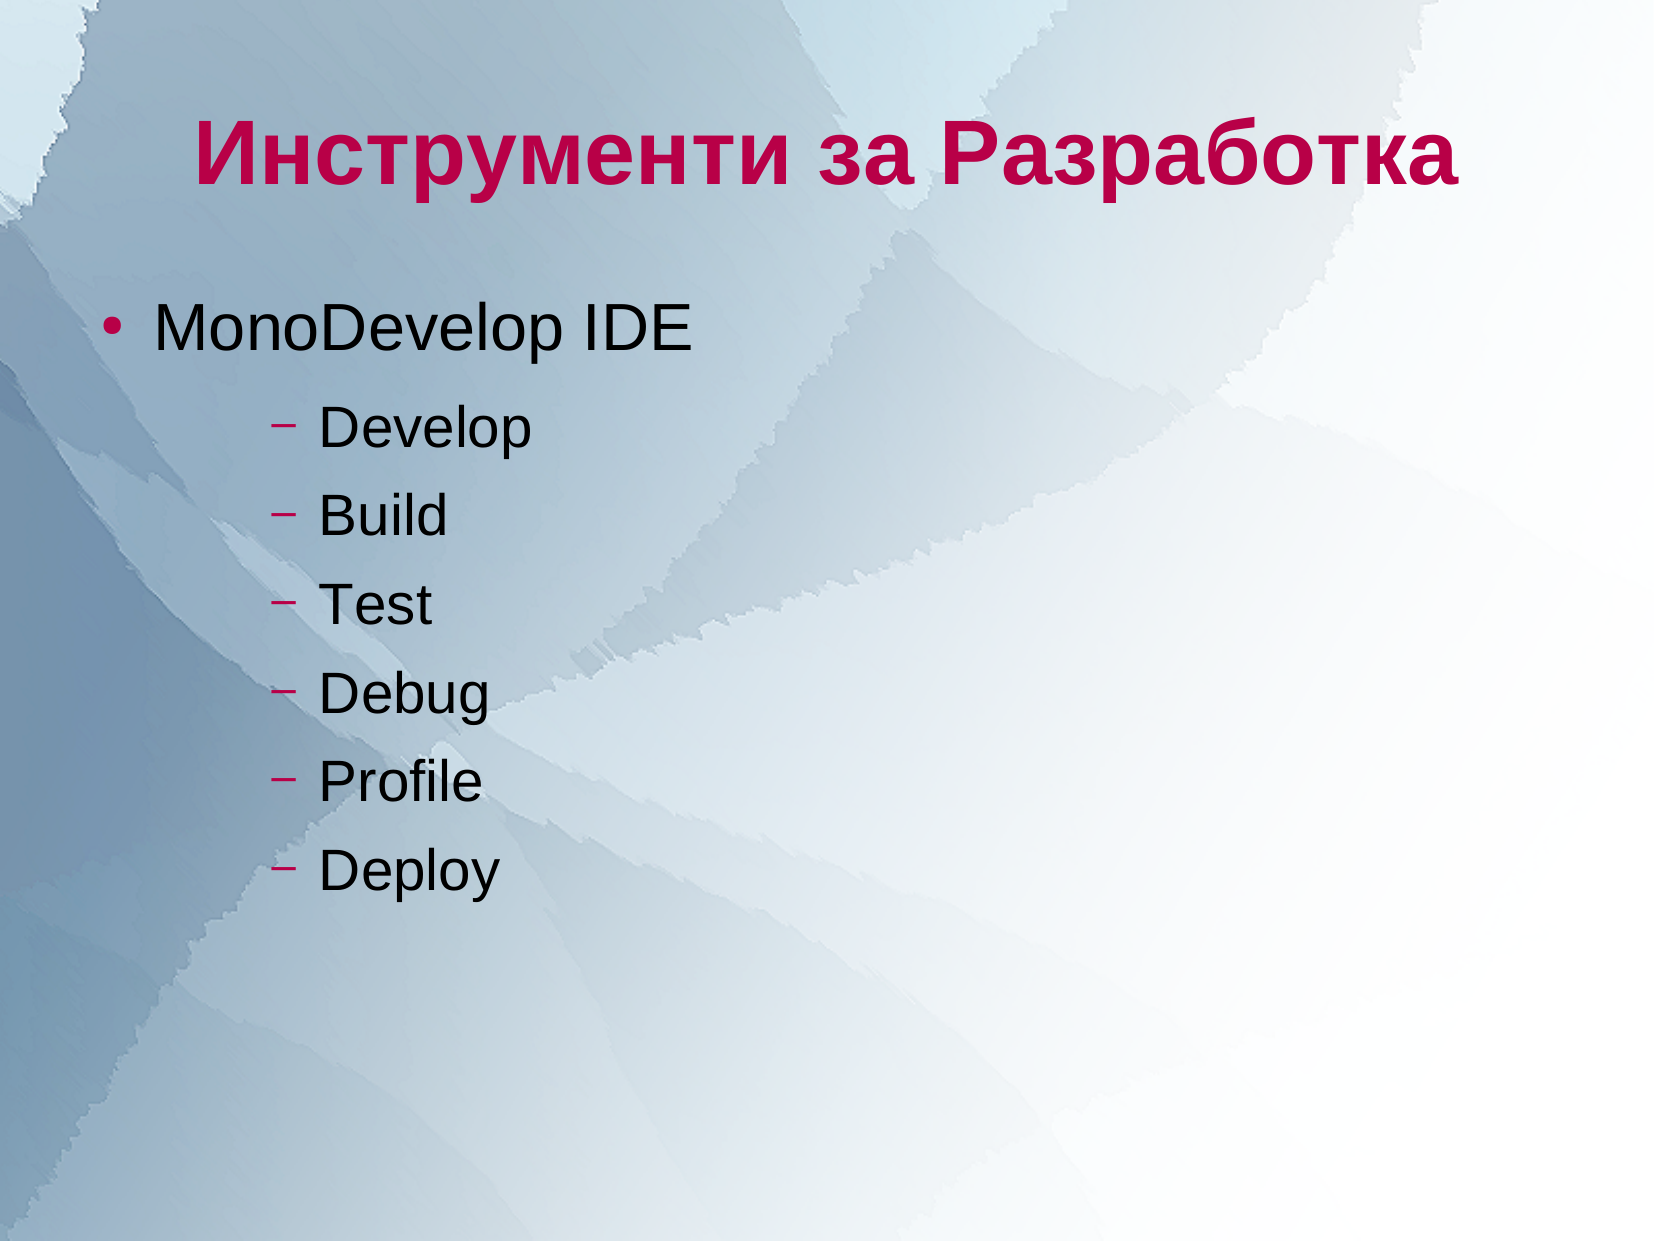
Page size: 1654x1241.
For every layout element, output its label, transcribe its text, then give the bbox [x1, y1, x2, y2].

title Инструменти за Разработка [82, 56, 1571, 250]
list MonoDevelop IDE Develop Build Test Debug Profile Deploy [82, 290, 1571, 1094]
picture [0, 0, 1654, 1241]
